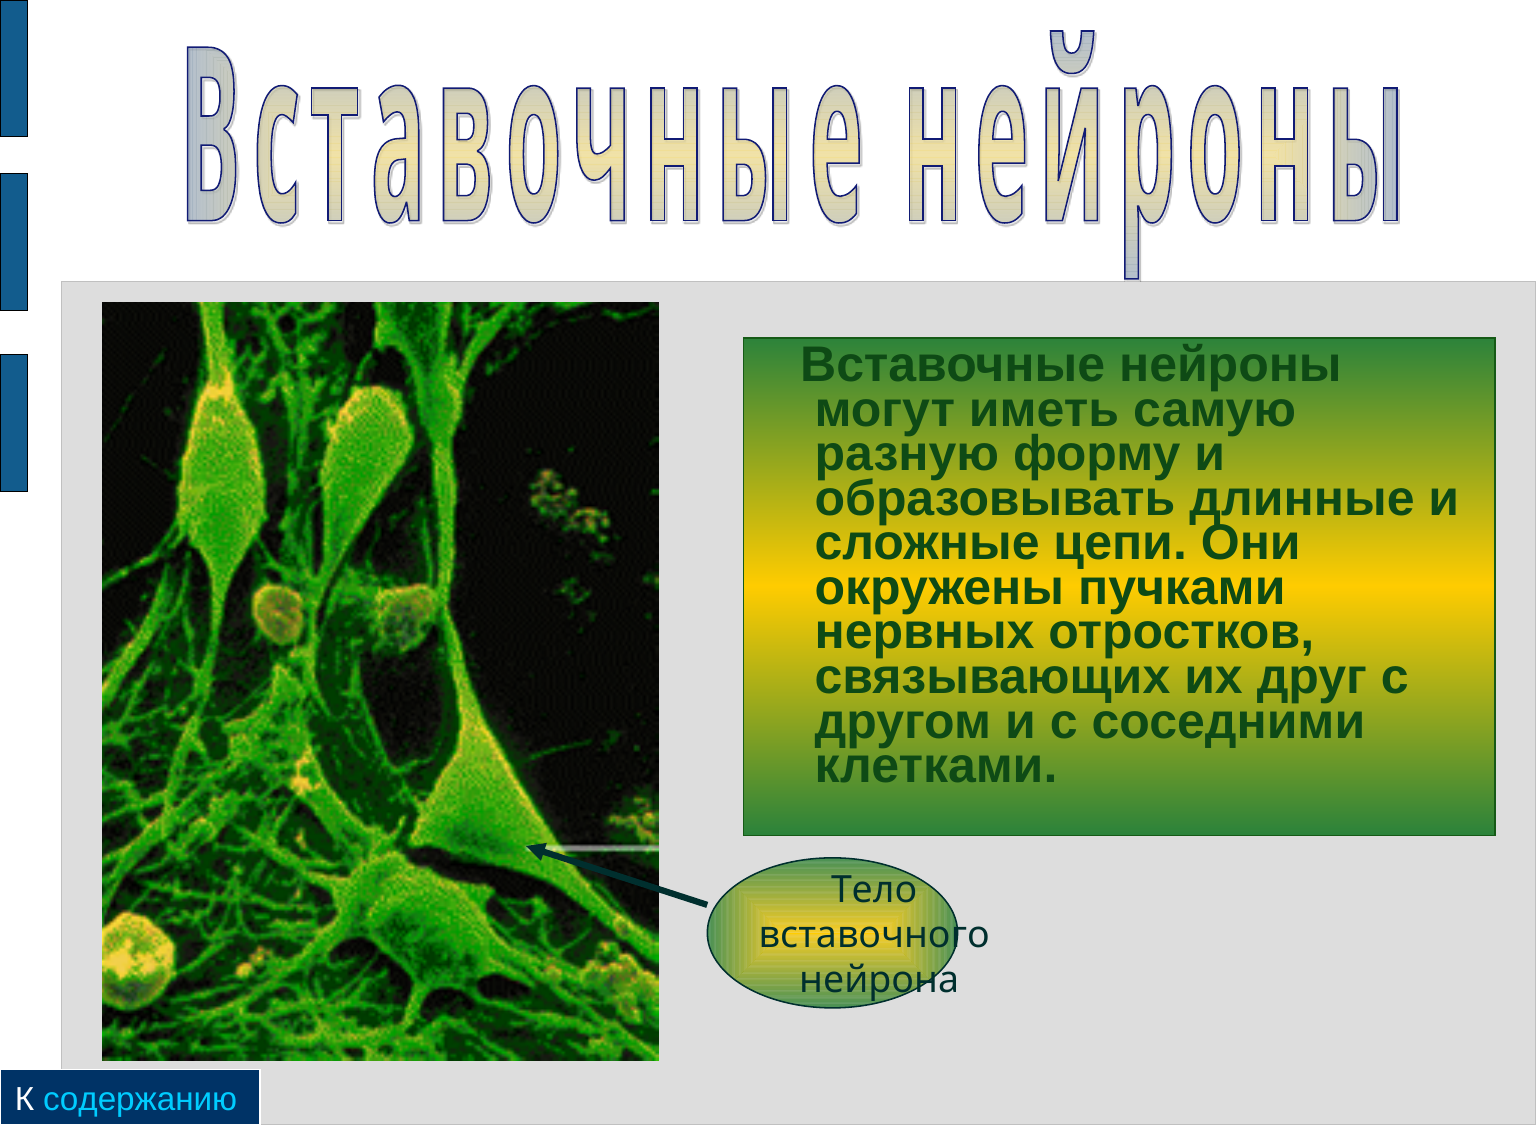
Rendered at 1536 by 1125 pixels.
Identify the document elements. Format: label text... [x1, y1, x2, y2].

text_box Вставочные нейроны [311, 88, 358, 221]
picture [102, 302, 659, 1061]
text_box Вставочные нейроны [576, 88, 625, 221]
text_box Вставочные нейроны [509, 85, 558, 223]
text_box Вставочные нейроны [374, 85, 419, 223]
text_box Вставочные нейроны [187, 47, 236, 221]
text_box Вставочные нейроны [1333, 88, 1377, 221]
text_box Тело вставочного нейрона [707, 857, 958, 1008]
text_box Вставочные нейроны [723, 88, 766, 221]
text_box Вставочные нейроны [443, 88, 490, 221]
text_box Вставочные нейроны [1050, 31, 1094, 74]
text_box Вставочные нейроны [650, 88, 697, 221]
text_box Вставочные нейроны [1261, 88, 1308, 221]
text_box Вставочные нейроны [813, 85, 860, 223]
text_box Вставочные нейроны [1124, 85, 1172, 279]
text_box Вставочные нейроны [978, 85, 1025, 223]
text_box Вставочные нейроны [1190, 85, 1240, 223]
text_box К содержанию [0, 1069, 260, 1125]
text_box Вставочные нейроны [1383, 88, 1397, 221]
text_box Вставочные нейроны [257, 85, 298, 223]
list Вставочные нейроны могут иметь самую разную форму и образовывать длинные и сложные цепи. Они окружены пучками нервных отростков, связывающих их друг с другом и с соседними клетками. [743, 338, 1496, 836]
text_box Вставочные нейроны [909, 88, 956, 221]
text_box Вставочные нейроны [772, 88, 787, 221]
text_box Вставочные нейроны [1046, 88, 1098, 221]
